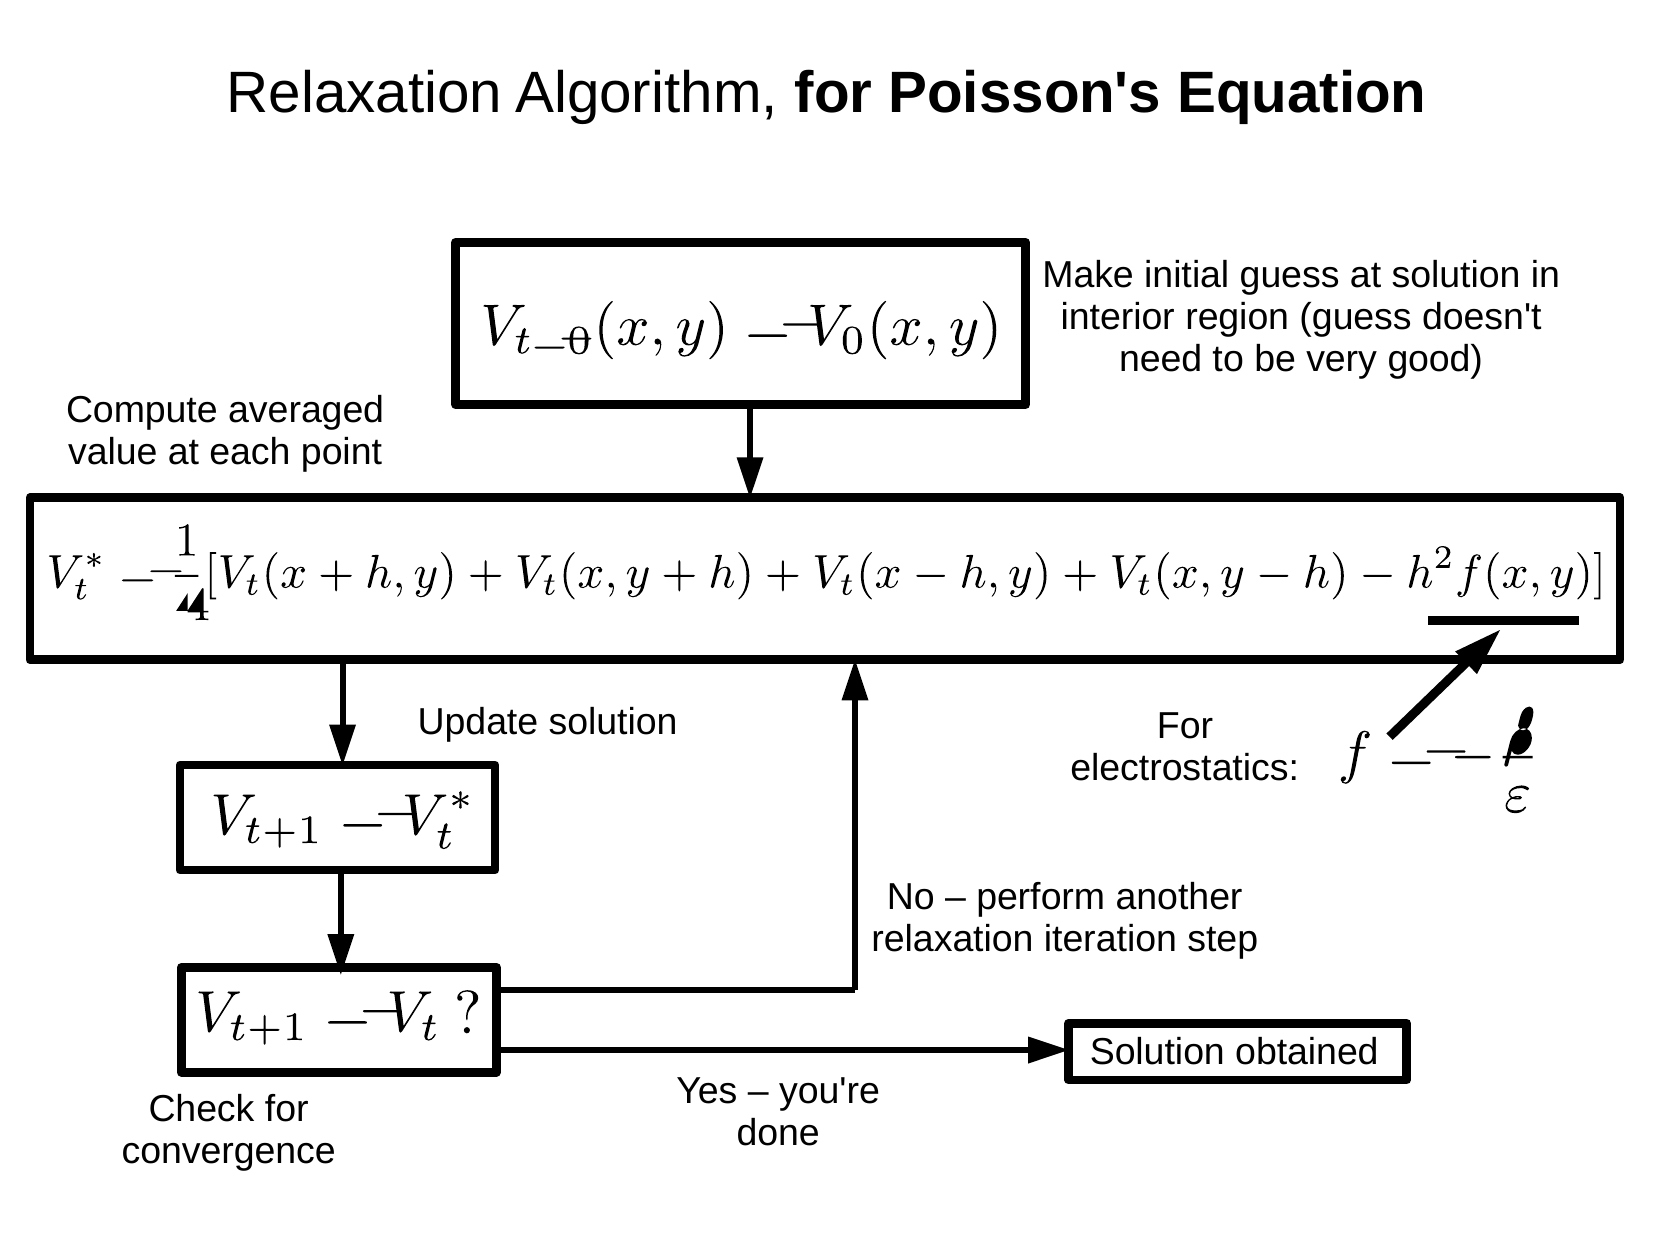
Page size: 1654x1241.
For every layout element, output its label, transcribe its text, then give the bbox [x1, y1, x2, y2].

text_box [1337, 706, 1534, 814]
text_box Update solution [390, 693, 706, 751]
text_box [181, 967, 497, 1073]
text_box For electrostatics: [1035, 696, 1336, 796]
text_box [455, 242, 1026, 405]
text_box [30, 497, 1621, 660]
text_box Yes – you're done [658, 1062, 899, 1162]
text_box [180, 765, 496, 871]
title Relaxation Algorithm, for Poisson's Equation [82, 49, 1571, 136]
text_box No – perform another relaxation iteration step [847, 868, 1283, 968]
text_box Check for convergence [78, 1080, 379, 1180]
text_box Compute averaged value at each point [45, 381, 406, 481]
text_box Make initial guess at solution in interior region (guess doesn't need to be very good) [1023, 245, 1579, 387]
text_box Solution obtained [1046, 1023, 1422, 1081]
